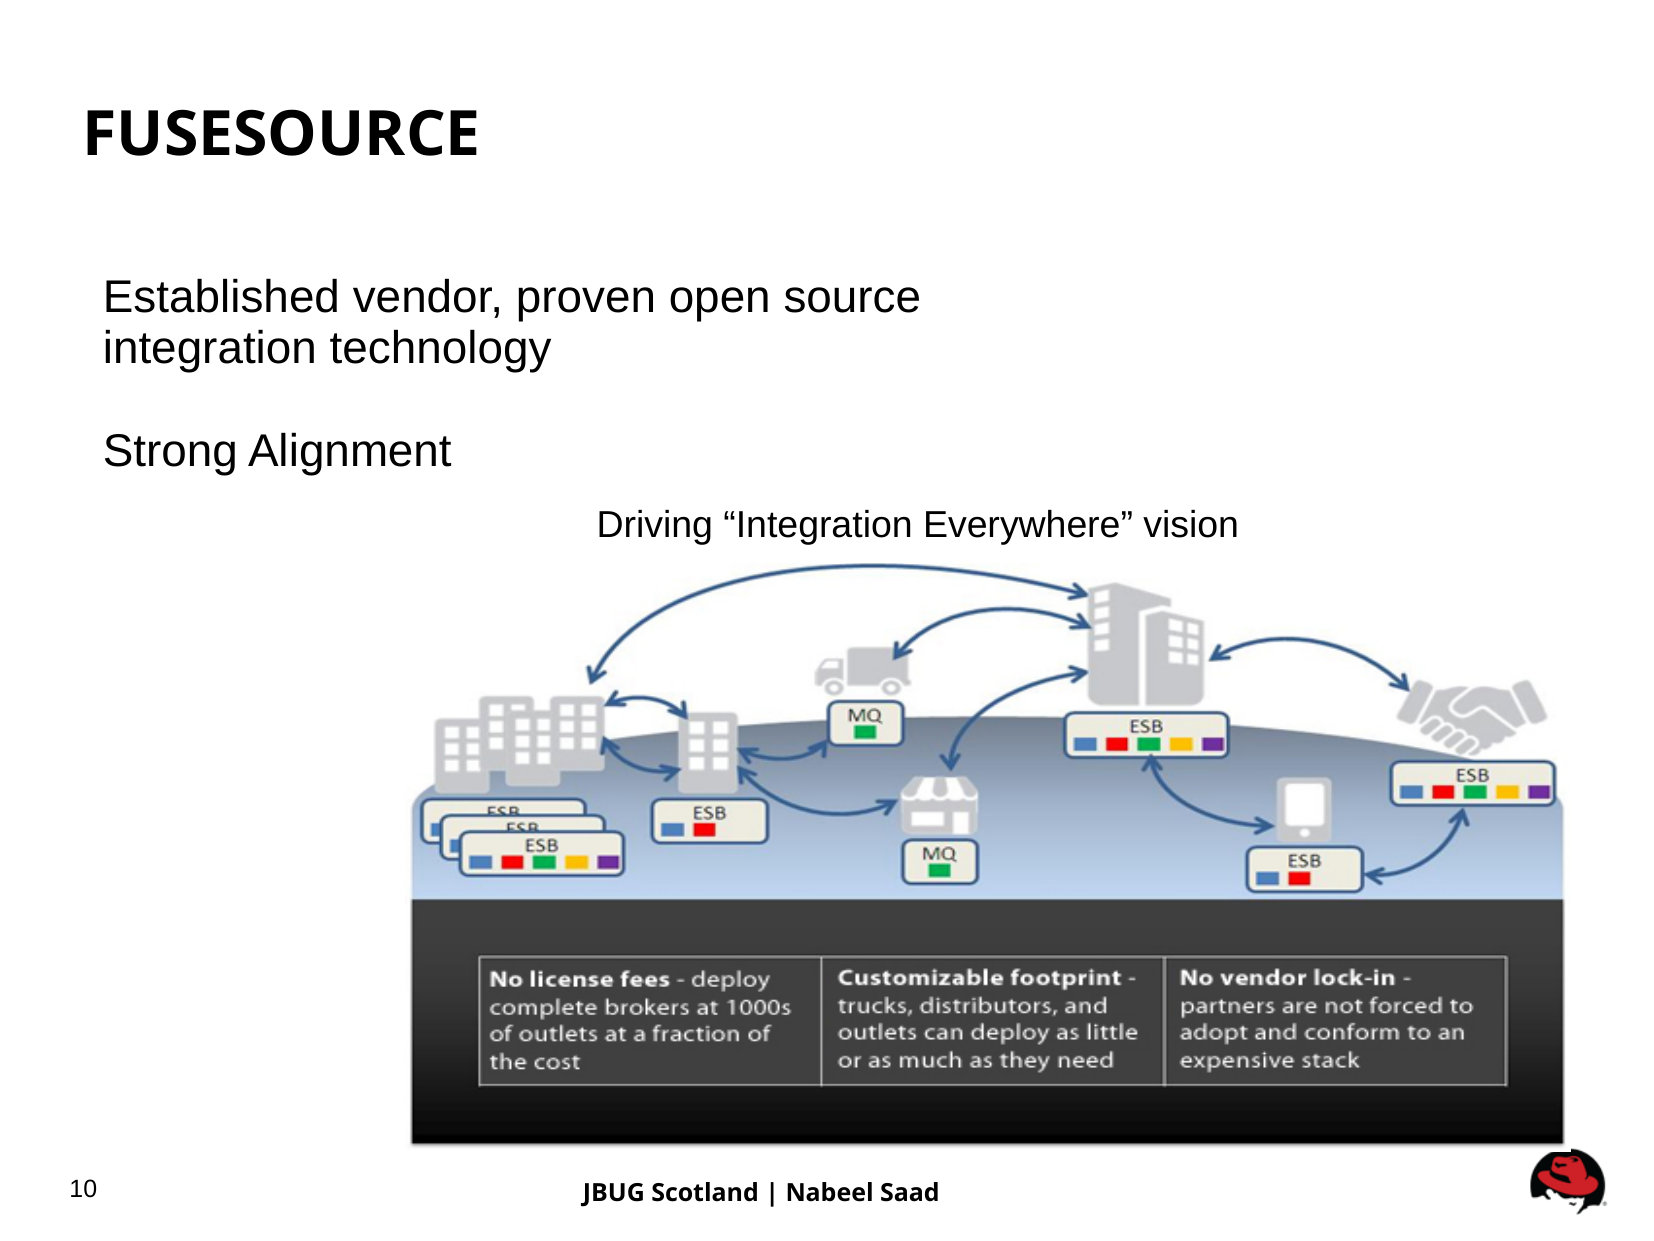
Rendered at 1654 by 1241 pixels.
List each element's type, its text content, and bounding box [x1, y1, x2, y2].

title FUSESOURCE [82, 37, 1571, 226]
text_box Established vendor, proven open source integration technology Strong Alignment [88, 203, 1051, 554]
picture [405, 563, 1613, 1224]
text_box Driving “Integration Everywhere” vision [581, 496, 1572, 554]
